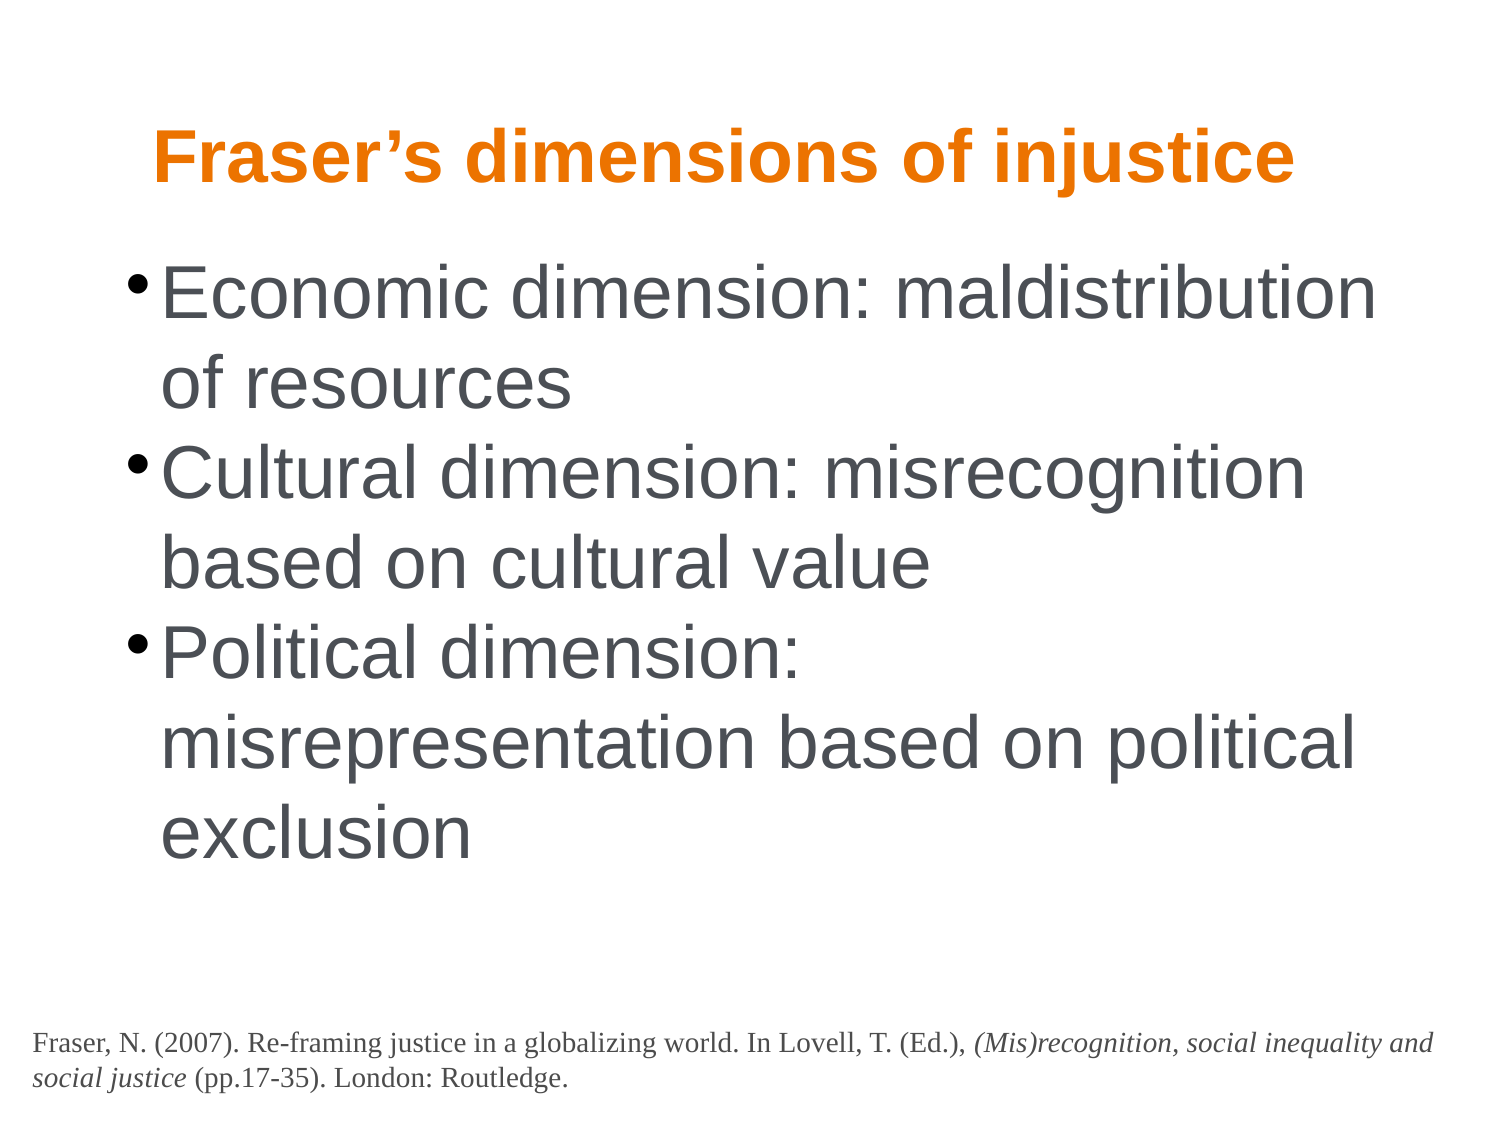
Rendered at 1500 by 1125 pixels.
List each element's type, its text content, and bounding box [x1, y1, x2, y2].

text_box Fraser, N. (2007). Re-framing justice in a globalizing world. In Lovell, T. (Ed.), (Mis)recognition, social inequality and social justice (pp.17-35). London: Routledge. [17, 1015, 1471, 1101]
text_box Economic dimension: maldistribution of resources Cultural dimension: misrecognition based on cultural value Political dimension: misrepresentation based on political exclusion [125, 243, 1406, 715]
text_box Fraser’s dimensions of injustice [137, 99, 1375, 205]
